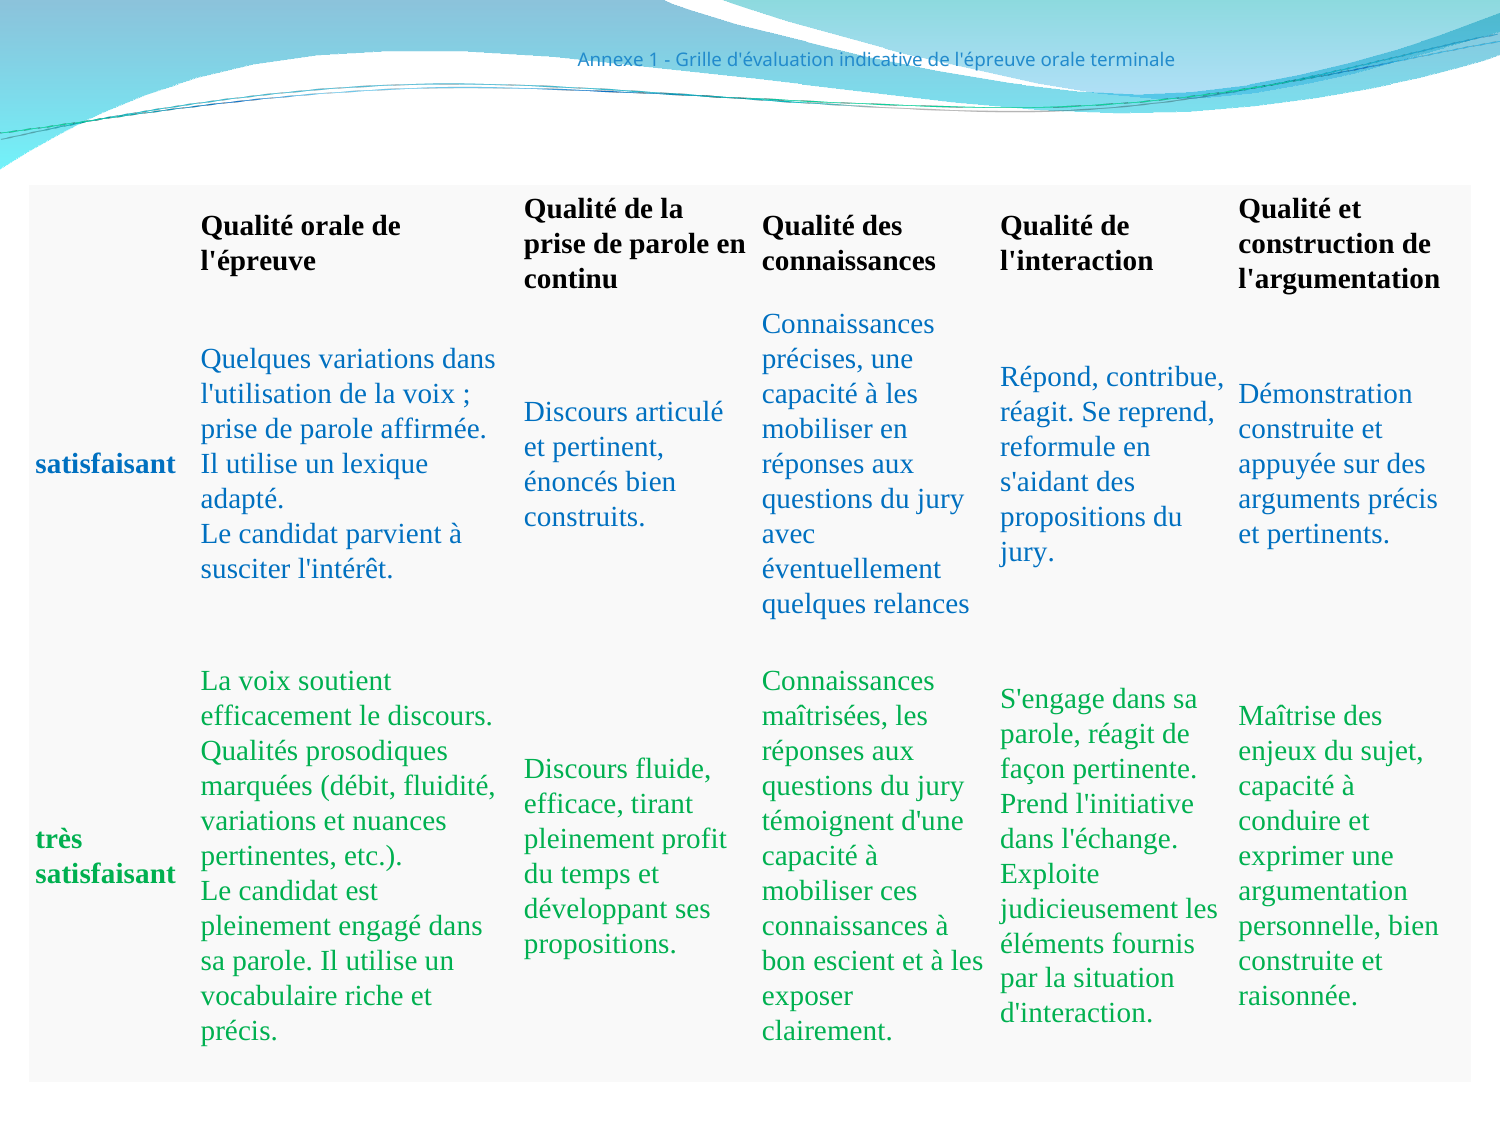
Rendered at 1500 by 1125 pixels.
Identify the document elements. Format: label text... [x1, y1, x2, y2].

table_cell très satisfaisant [29, 626, 195, 1082]
table_cell S'engage dans sa parole, réagit de façon pertinente. Prend l'initiative dans l'échange. Exploite judicieusement les éléments fournis par la situation d'interaction. [994, 626, 1232, 1082]
table_cell Maîtrise des enjeux du sujet, capacité à conduire et exprimer une argumentation personnelle, bien construite et raisonnée. [1232, 626, 1471, 1082]
table_cell Répond, contribue, réagit. Se reprend, reformule en s'aidant des propositions du jury. [994, 299, 1232, 626]
table_header Qualité de la prise de parole en continu [518, 185, 756, 299]
table_cell Connaissances maîtrisées, les réponses aux questions du jury témoignent d'une capacité à mobiliser ces connaissances à bon escient et à les exposer clairement. [756, 626, 994, 1082]
table_cell Démonstration construite et appuyée sur des arguments précis et pertinents. [1232, 299, 1471, 626]
table_header Qualité et construction de l'argumentation [1232, 185, 1471, 299]
table_cell Discours articulé et pertinent, énoncés bien construits. [518, 299, 756, 626]
table_header Qualité orale de l'épreuve [195, 185, 518, 299]
table_cell La voix soutient efficacement le discours. Qualités prosodiques marquées (débit, fluidité, variations et nuances pertinentes, etc.). Le candidat est pleinement engagé dans sa parole. Il utilise un vocabulaire riche et précis. [195, 626, 518, 1082]
picture [0, 33, 1500, 140]
text_box Annexe 1 - Grille d'évaluation indicative de l'épreuve orale terminale [577, 47, 1175, 125]
table_header [29, 185, 195, 299]
table_cell Quelques variations dans l'utilisation de la voix ; prise de parole affirmée. Il utilise un lexique adapté. Le candidat parvient à susciter l'intérêt. [195, 299, 518, 626]
table_header Qualité des connaissances [756, 185, 994, 299]
table_header Qualité de l'interaction [994, 185, 1232, 299]
table_cell satisfaisant [29, 299, 195, 626]
table_cell Discours fluide, efficace, tirant pleinement profit du temps et développant ses propositions. [518, 626, 756, 1082]
table_cell Connaissances précises, une capacité à les mobiliser en réponses aux questions du jury avec éventuellement quelques relances [756, 299, 994, 626]
